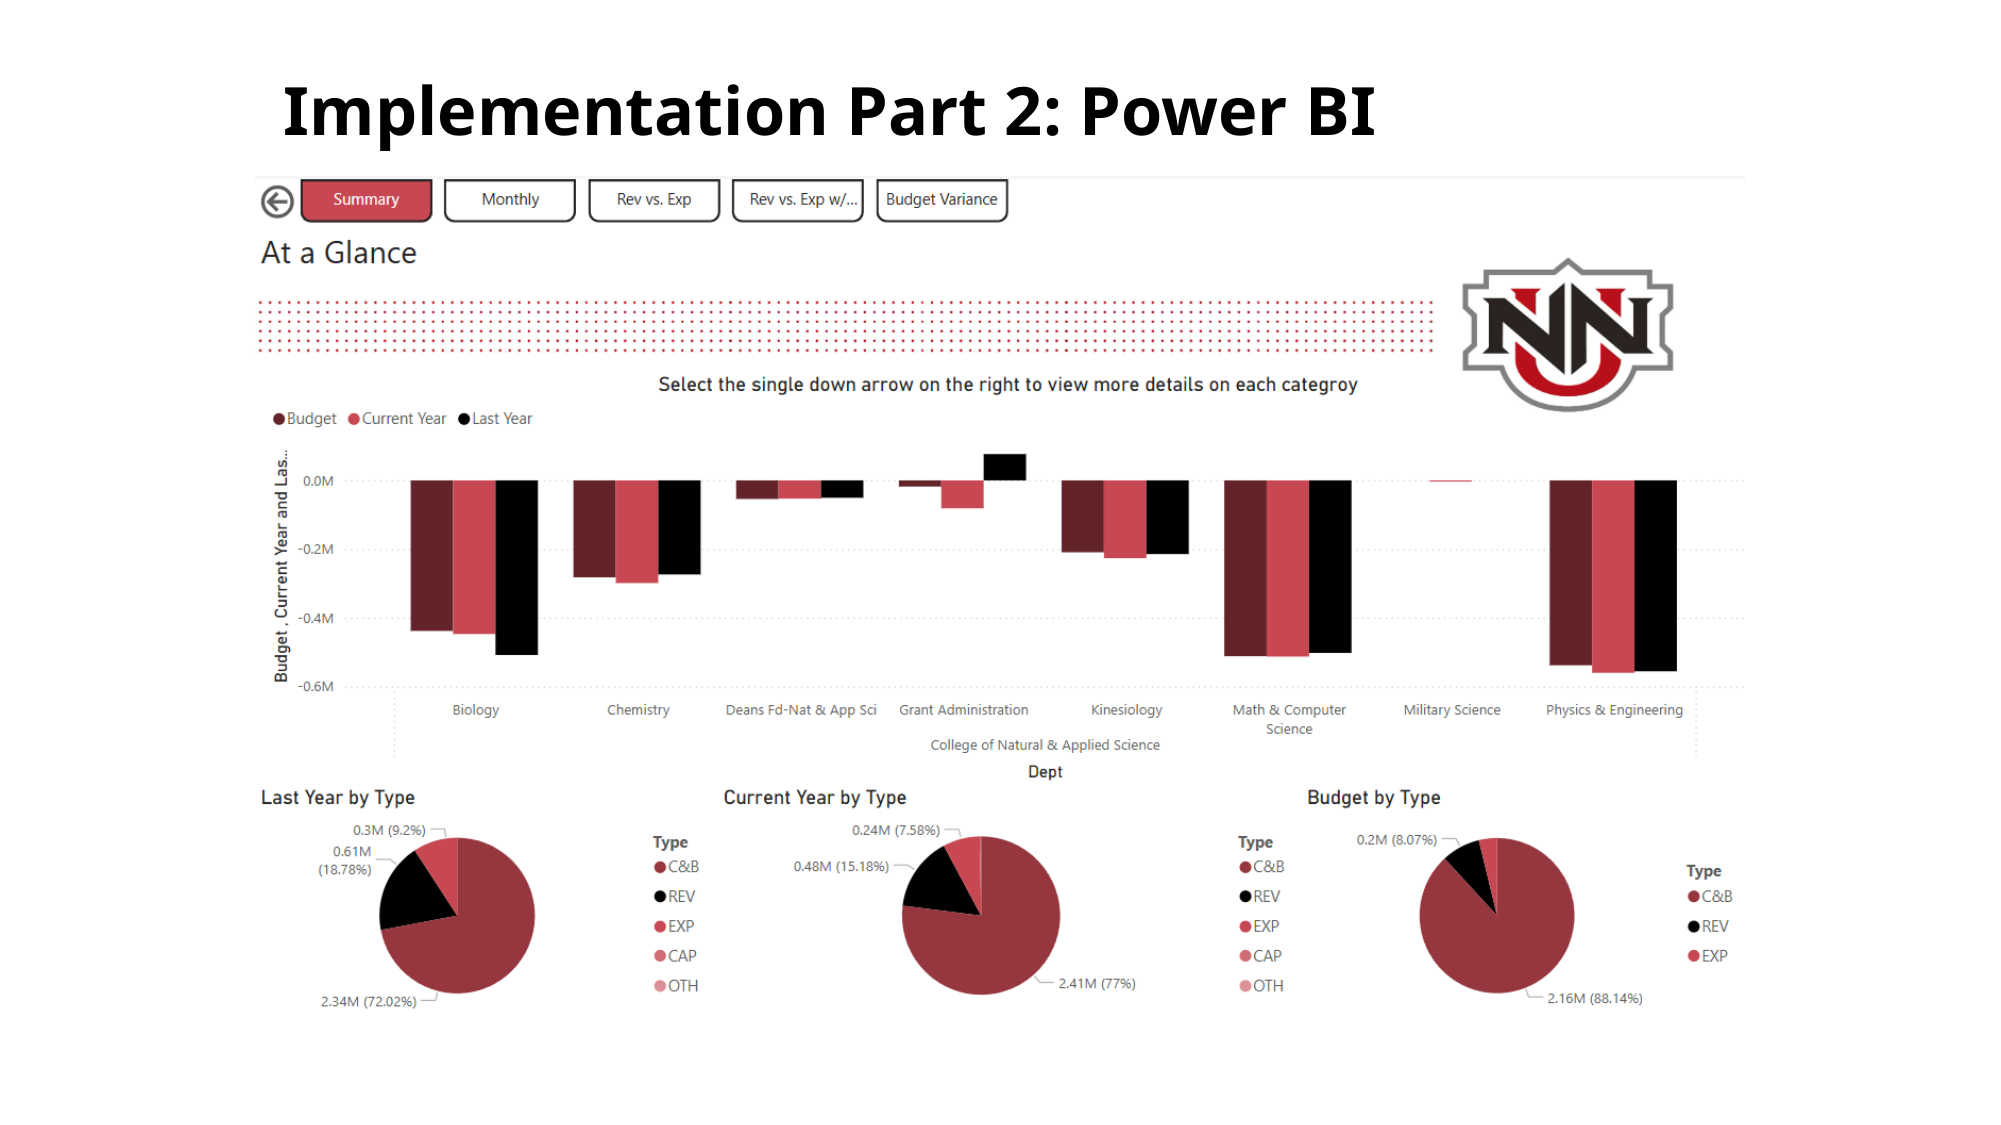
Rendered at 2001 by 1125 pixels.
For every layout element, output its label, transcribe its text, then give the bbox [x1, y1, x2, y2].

picture [255, 176, 1745, 1017]
title Implementation Part 2: Power BI [268, 40, 1732, 176]
